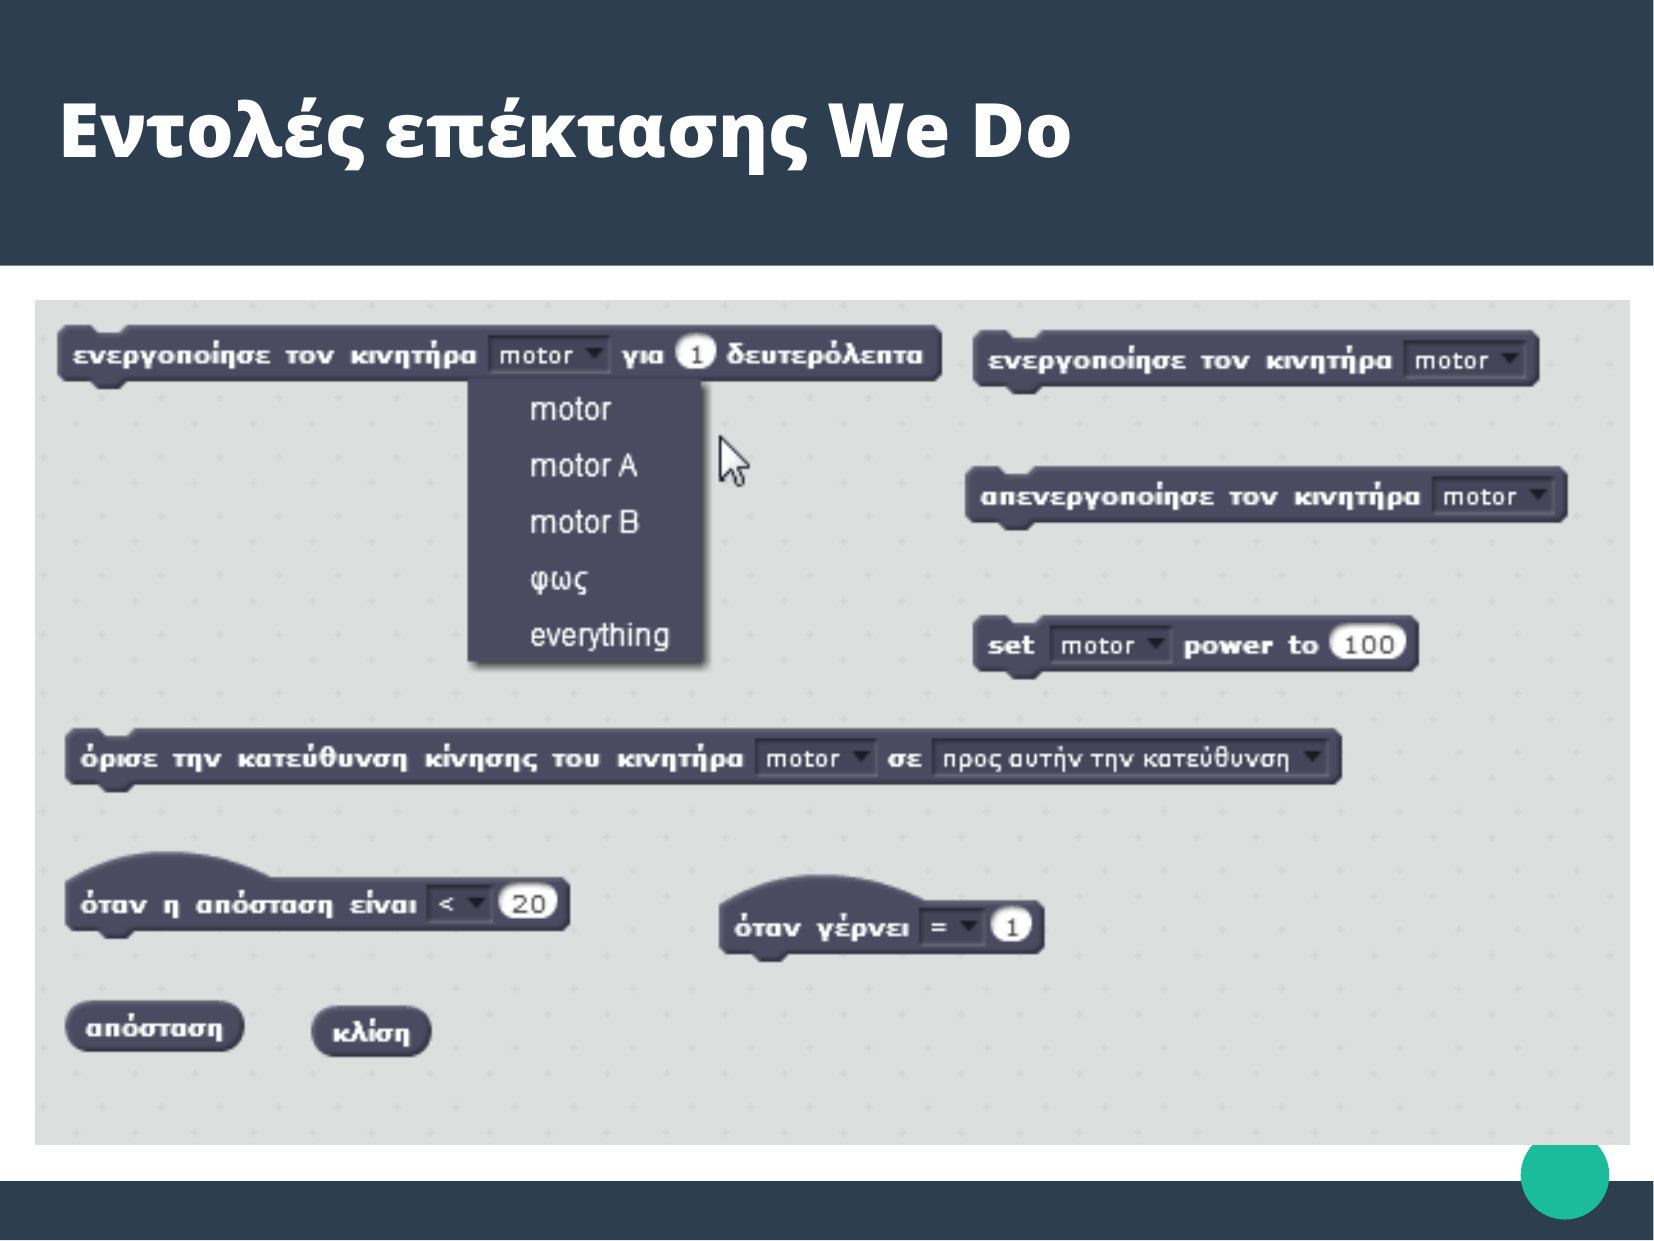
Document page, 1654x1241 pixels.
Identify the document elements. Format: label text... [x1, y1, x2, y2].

picture [35, 300, 1630, 1145]
title Εντολές επέκτασης We Do [59, 49, 1595, 207]
